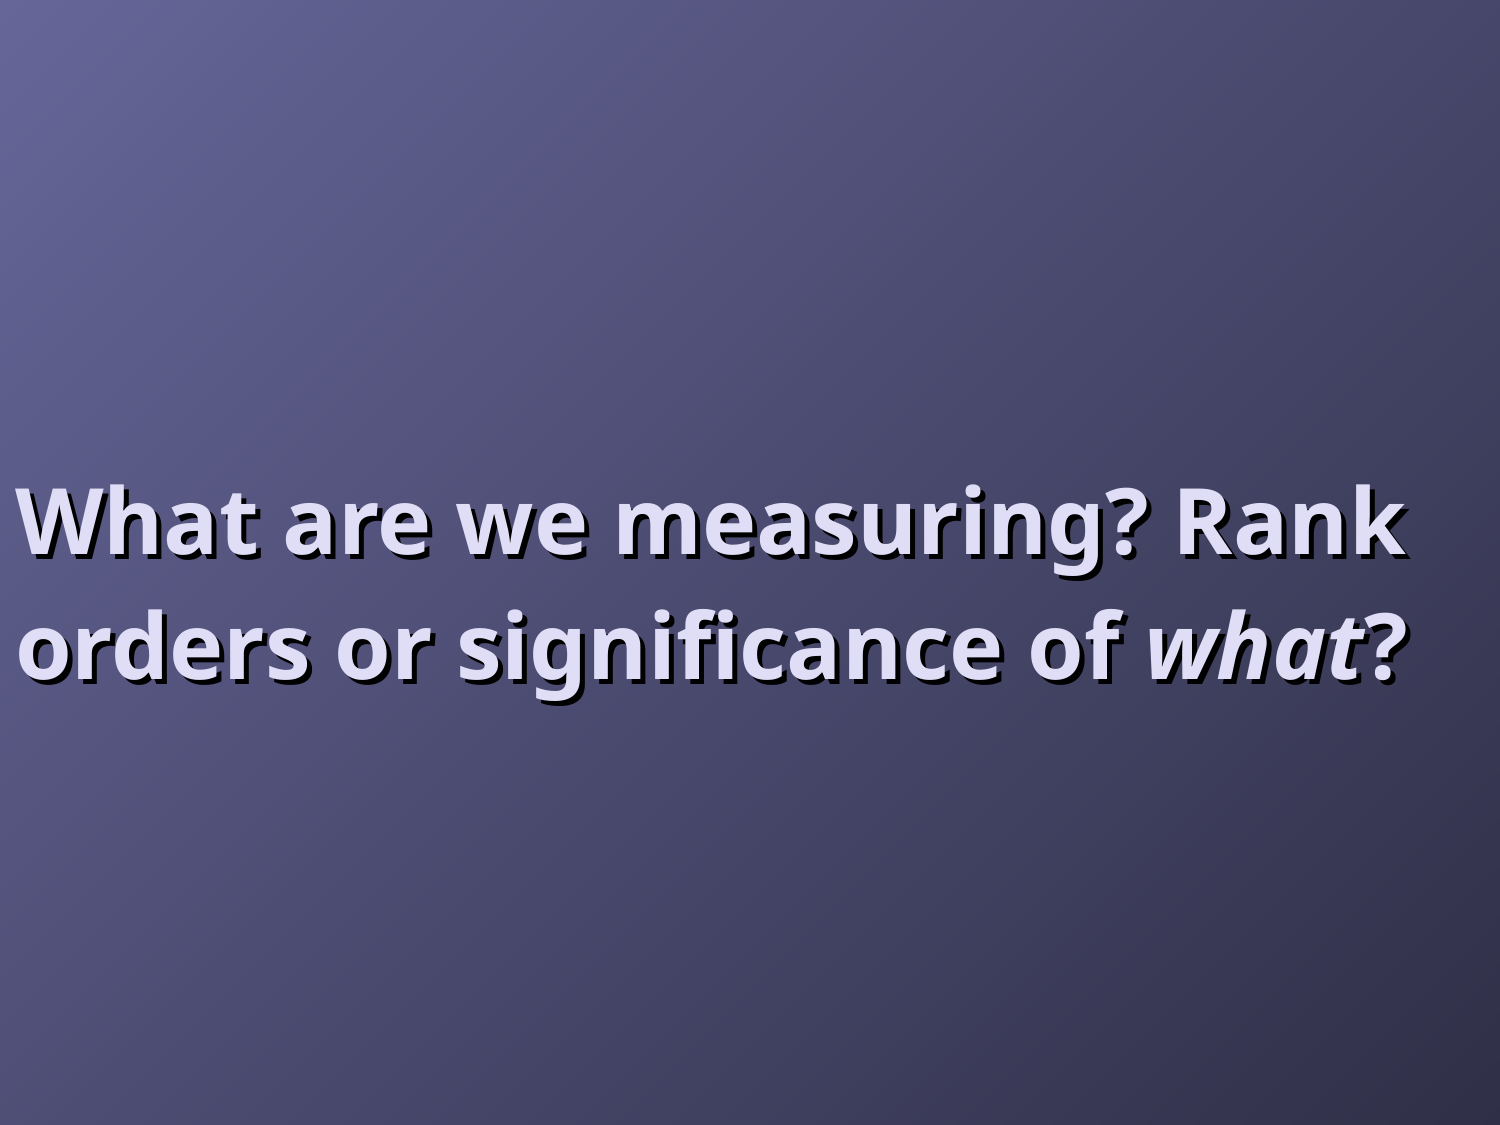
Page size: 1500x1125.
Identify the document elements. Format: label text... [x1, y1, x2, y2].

title What are we measuring? Rank orders or significance of what? [0, 463, 1500, 699]
